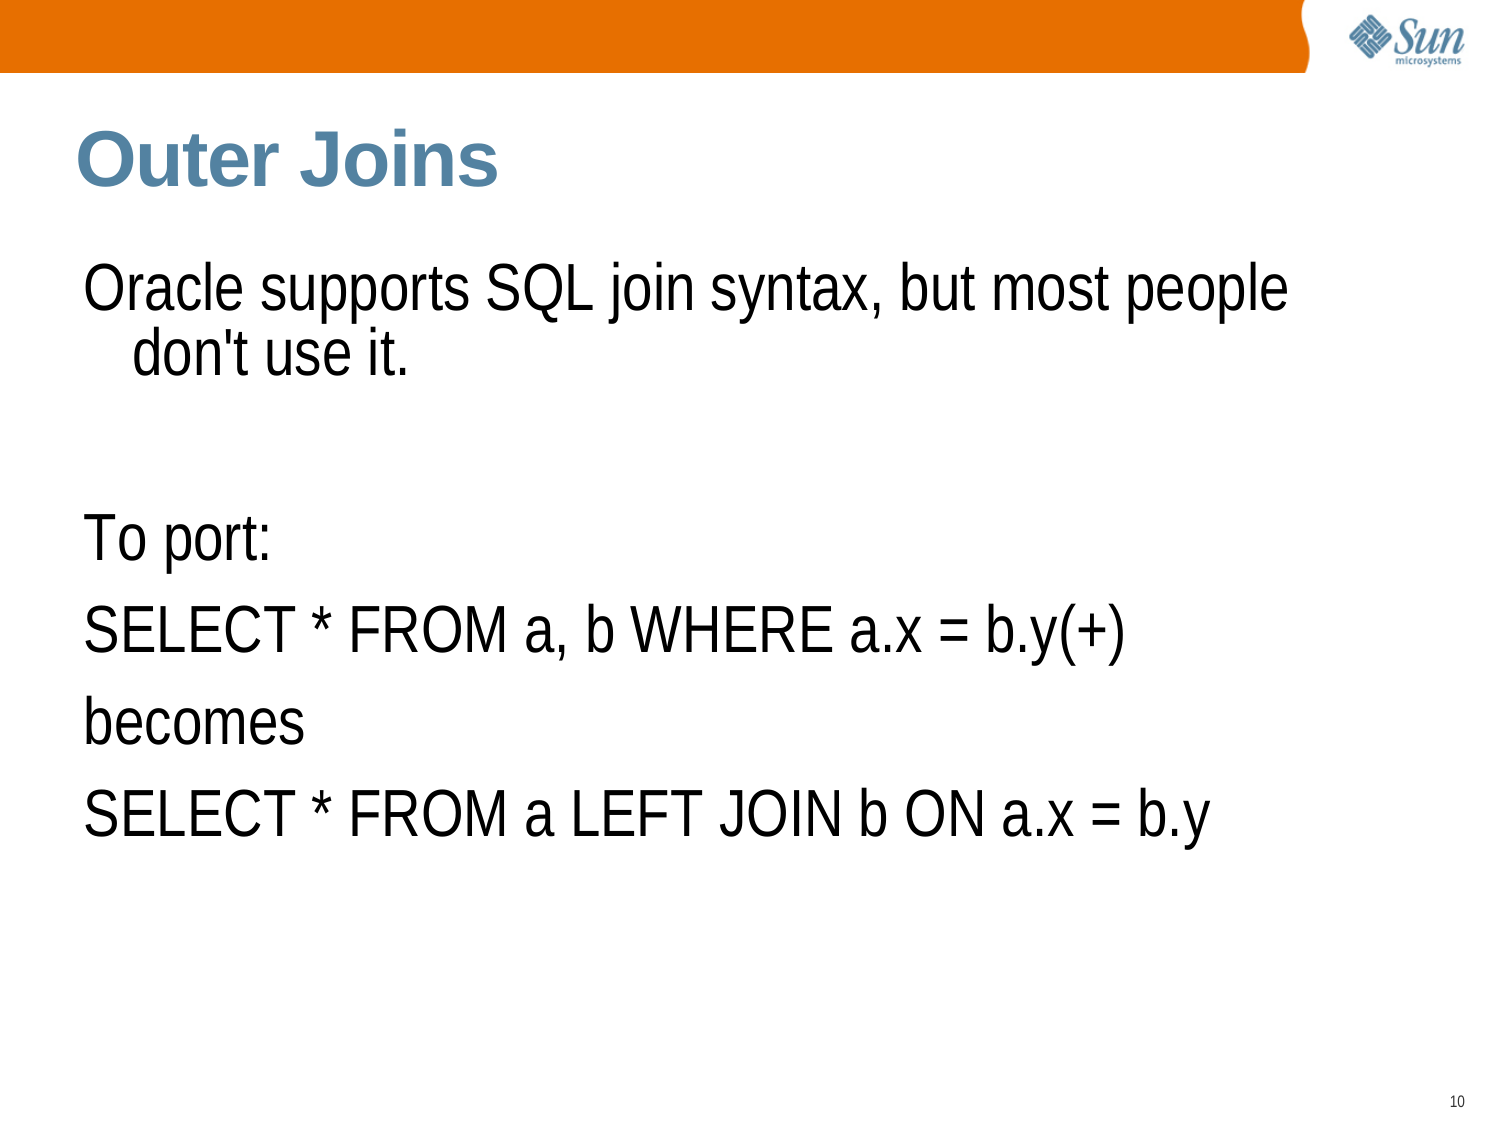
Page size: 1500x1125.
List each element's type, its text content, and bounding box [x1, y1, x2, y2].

title Outer Joins [75, 123, 1437, 227]
picture [0, 0, 1500, 73]
list Oracle supports SQL join syntax, but most people don't use it. To port: SELECT * FROM a, b WHERE a.x = b.y(+) becomes SELECT * FROM a LEFT JOIN b ON a.x = b.y Po [64, 258, 1401, 1062]
